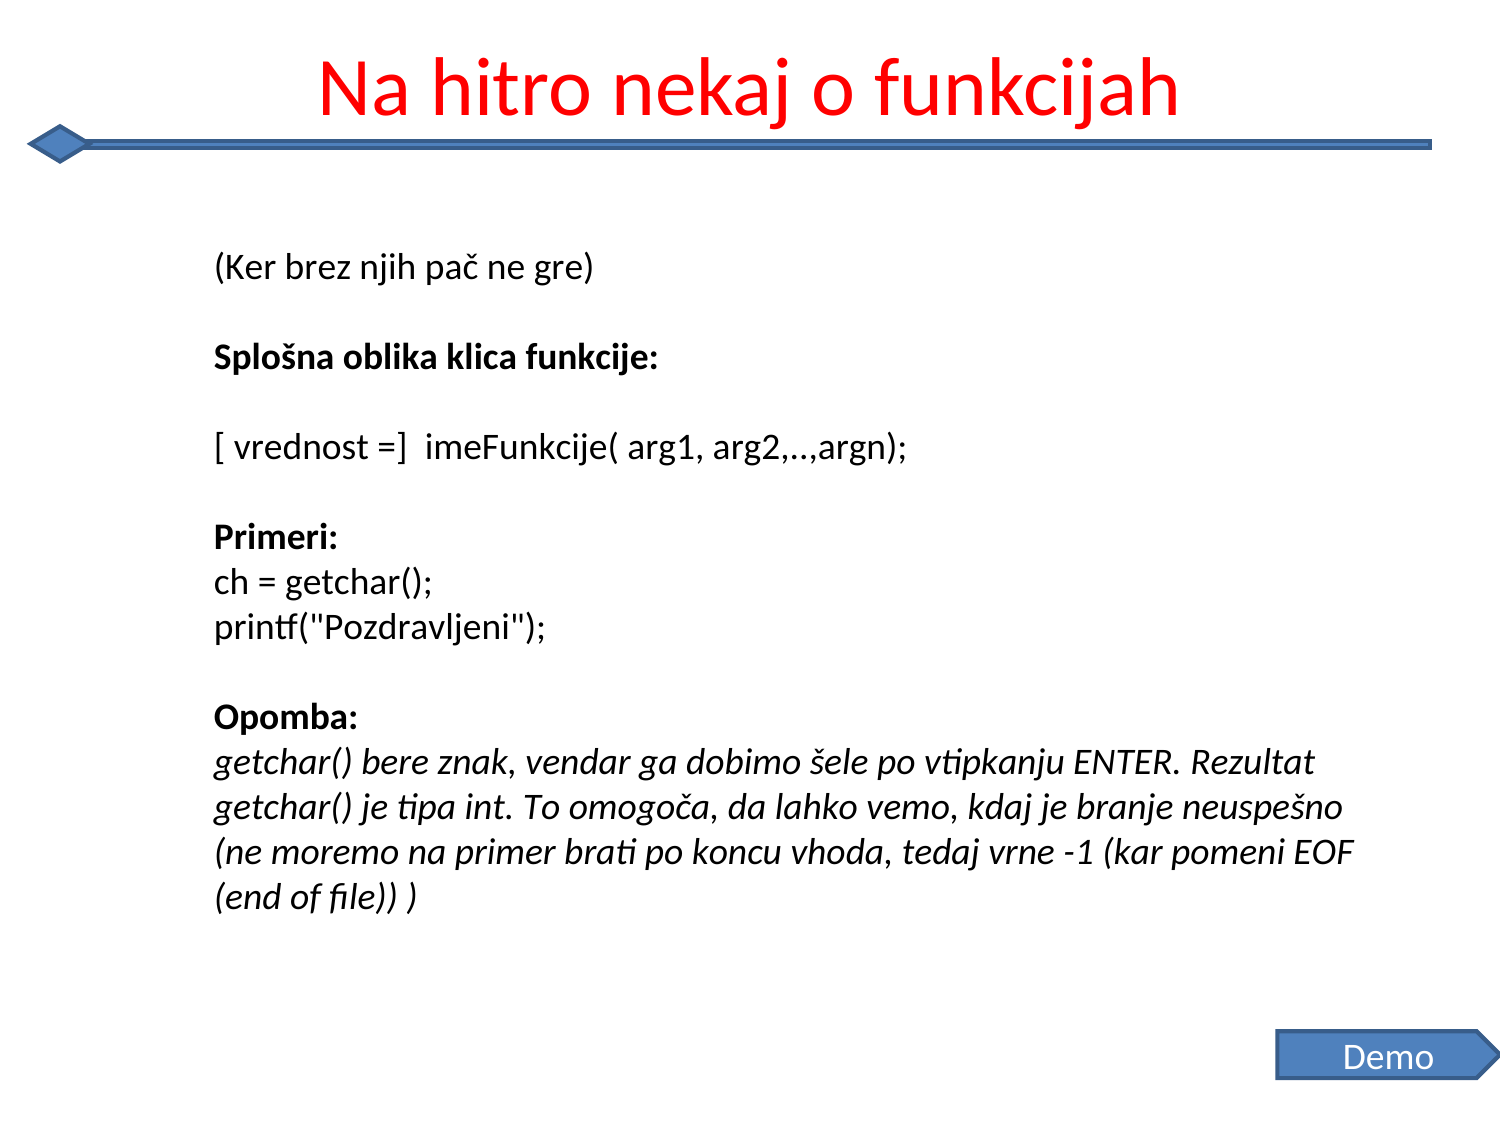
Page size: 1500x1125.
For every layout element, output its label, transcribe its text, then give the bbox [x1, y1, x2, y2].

title Na hitro nekaj o funkcijah [75, 23, 1426, 141]
text_box (Ker brez njih pač ne gre) Splošna oblika klica funkcije: [ vrednost =] imeFunkcije( arg1, arg2,..,argn); Primeri: ch = getchar(); printf("Pozdravljeni"); Opomba: getchar() bere znak, vendar ga dobimo šele po vtipkanju ENTER. Rezultat getchar() je tipa int. To omogoča, da lahko vemo, kdaj je branje neuspešno (ne moremo na primer brati po koncu vhoda, tedaj vrne -1 (kar pomeni EOF (end of file)) ) [199, 234, 1407, 925]
text_box Demo [1277, 1031, 1500, 1079]
